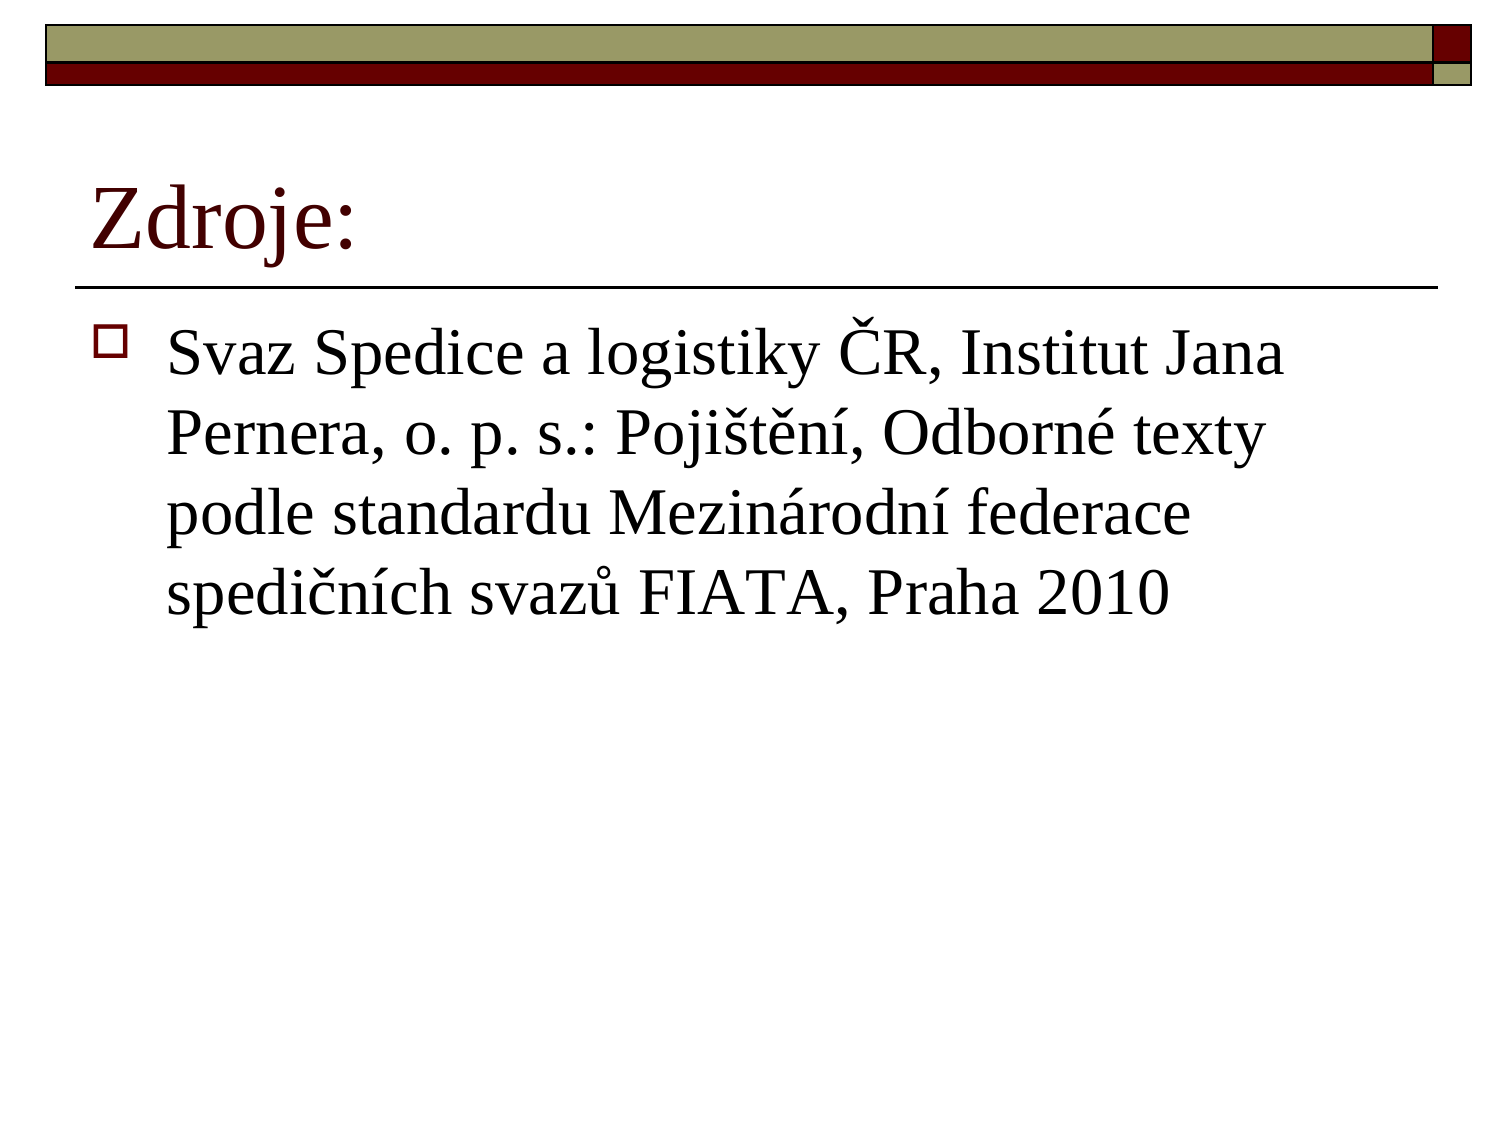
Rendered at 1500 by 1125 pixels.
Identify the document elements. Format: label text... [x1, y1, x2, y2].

title Zdroje: [75, 87, 1426, 275]
list Svaz Spedice a logistiky ČR, Institut Jana Pernera, o. p. s.: Pojištění, Odborné texty podle standardu Mezinárodní federace spedičních svazů FIATA, Praha 2010 [75, 299, 1426, 1006]
